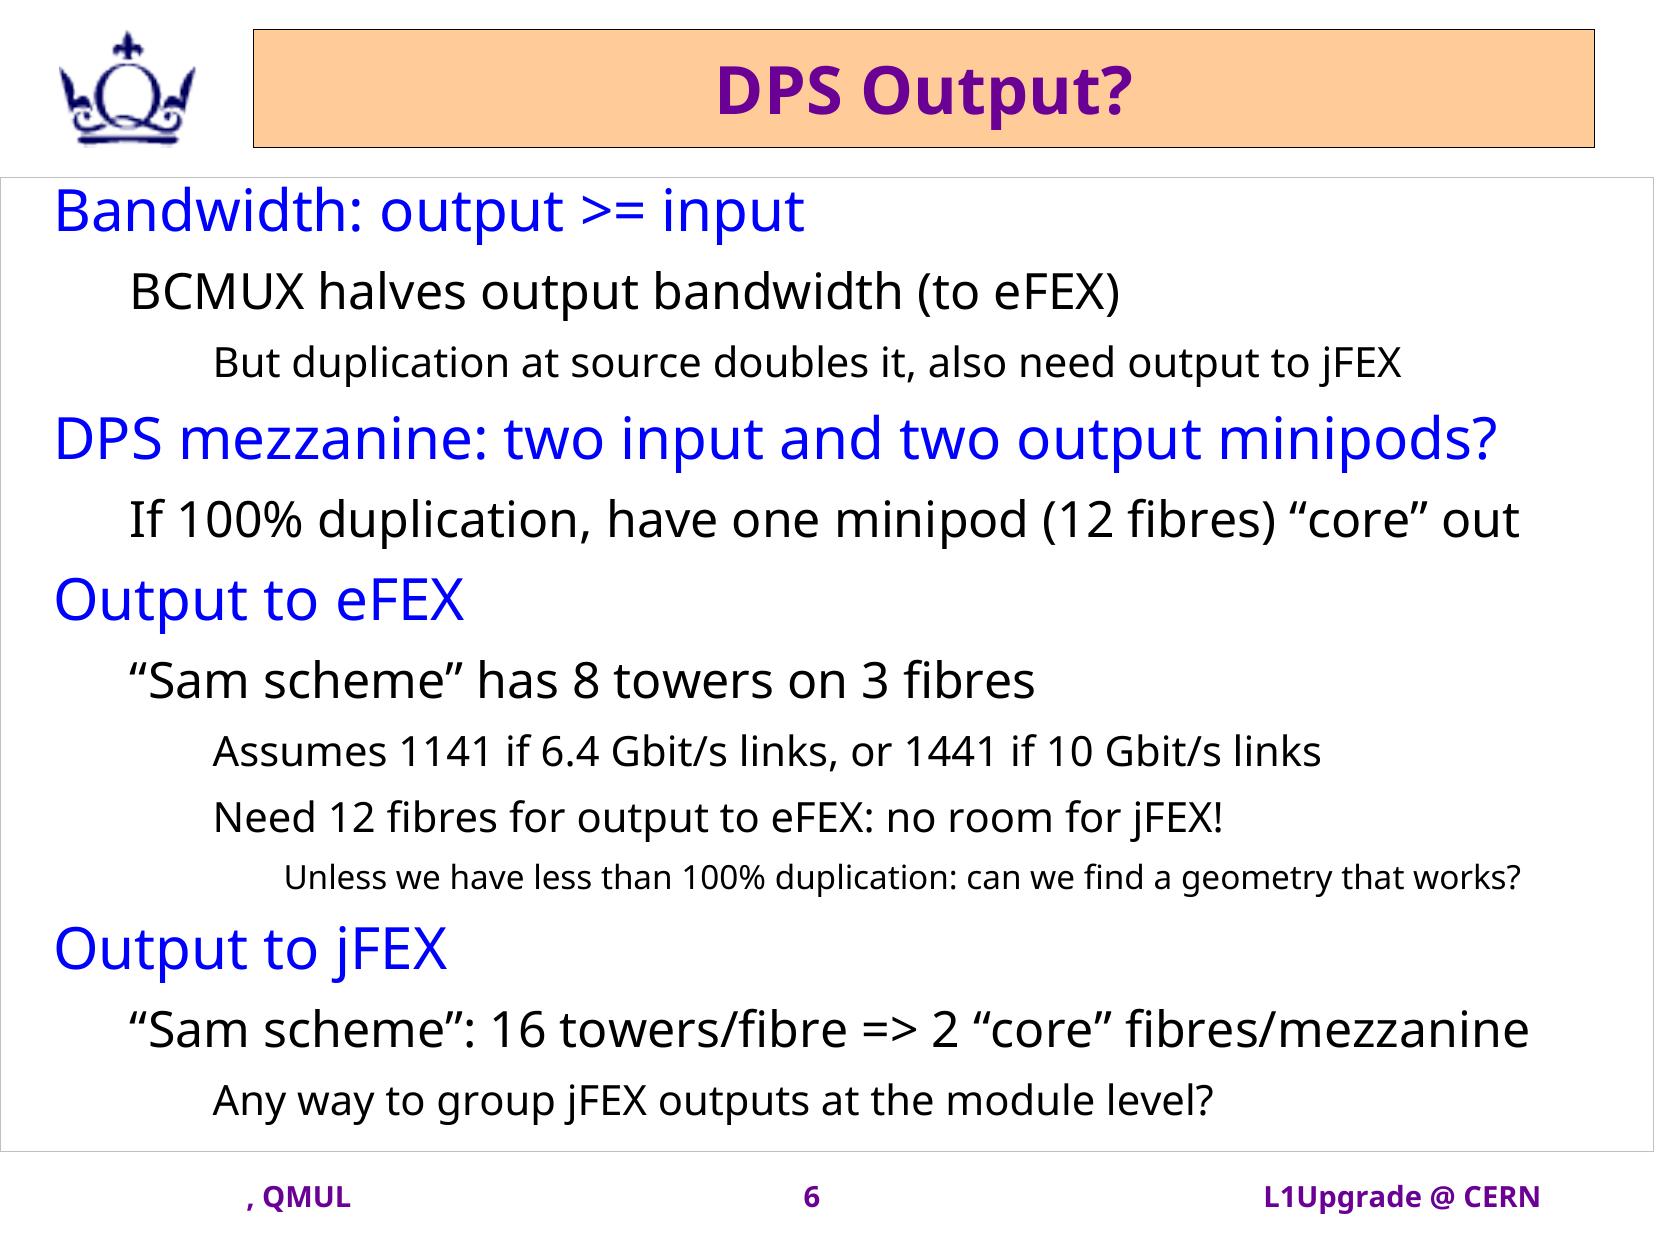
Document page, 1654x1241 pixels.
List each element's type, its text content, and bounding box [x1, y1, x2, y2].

title DPS Output? [253, 29, 1595, 148]
picture [59, 29, 200, 148]
list Bandwidth: output >= input BCMUX halves output bandwidth (to eFEX) But duplication at source doubles it, also need output to jFEX DPS mezzanine: two input and two output minipods? If 100% duplication, have one minipod (12 fibres) “core” out Output to eFEX “Sam scheme” has 8 towers on 3 fibres Assumes 1141 if 6.4 Gbit/s links, or 1441 if 10 Gbit/s links Need 12 fibres for output to eFEX: no room for jFEX! Unless we have less than 100% duplication: can we find a geometry that works? Output to jFEX “Sam scheme”: 16 towers/fibre => 2 “core” fibres/mezzanine Any way to group jFEX outputs at the module level? [35, 174, 1626, 1152]
